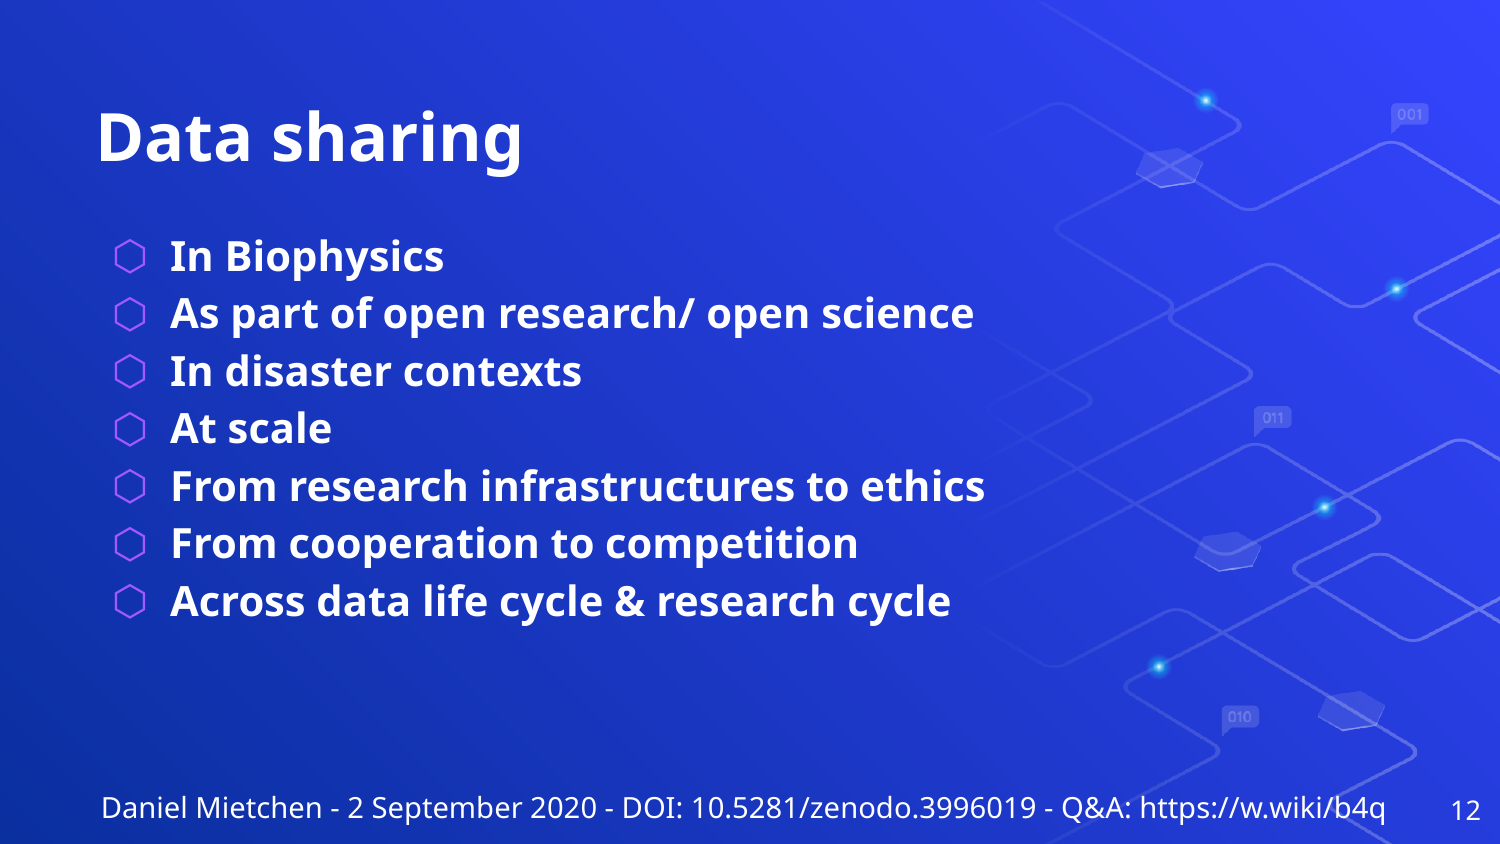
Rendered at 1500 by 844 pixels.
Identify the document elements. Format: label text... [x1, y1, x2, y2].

slide_number 1 [1391, 779, 1482, 844]
text_box Daniel Mietchen - 2 September 2020 - DOI: 10.5281/zenodo.3996019 - Q&A: https://w.wiki/b4q [18, 774, 1471, 832]
picture [0, 0, 1500, 844]
title Data sharing [95, 33, 1082, 175]
list In Biophysics As part of open research/ open science In disaster contexts At scale From research infrastructures to ethics From cooperation to competition Across data life cycle & research cycle [95, 221, 1090, 740]
